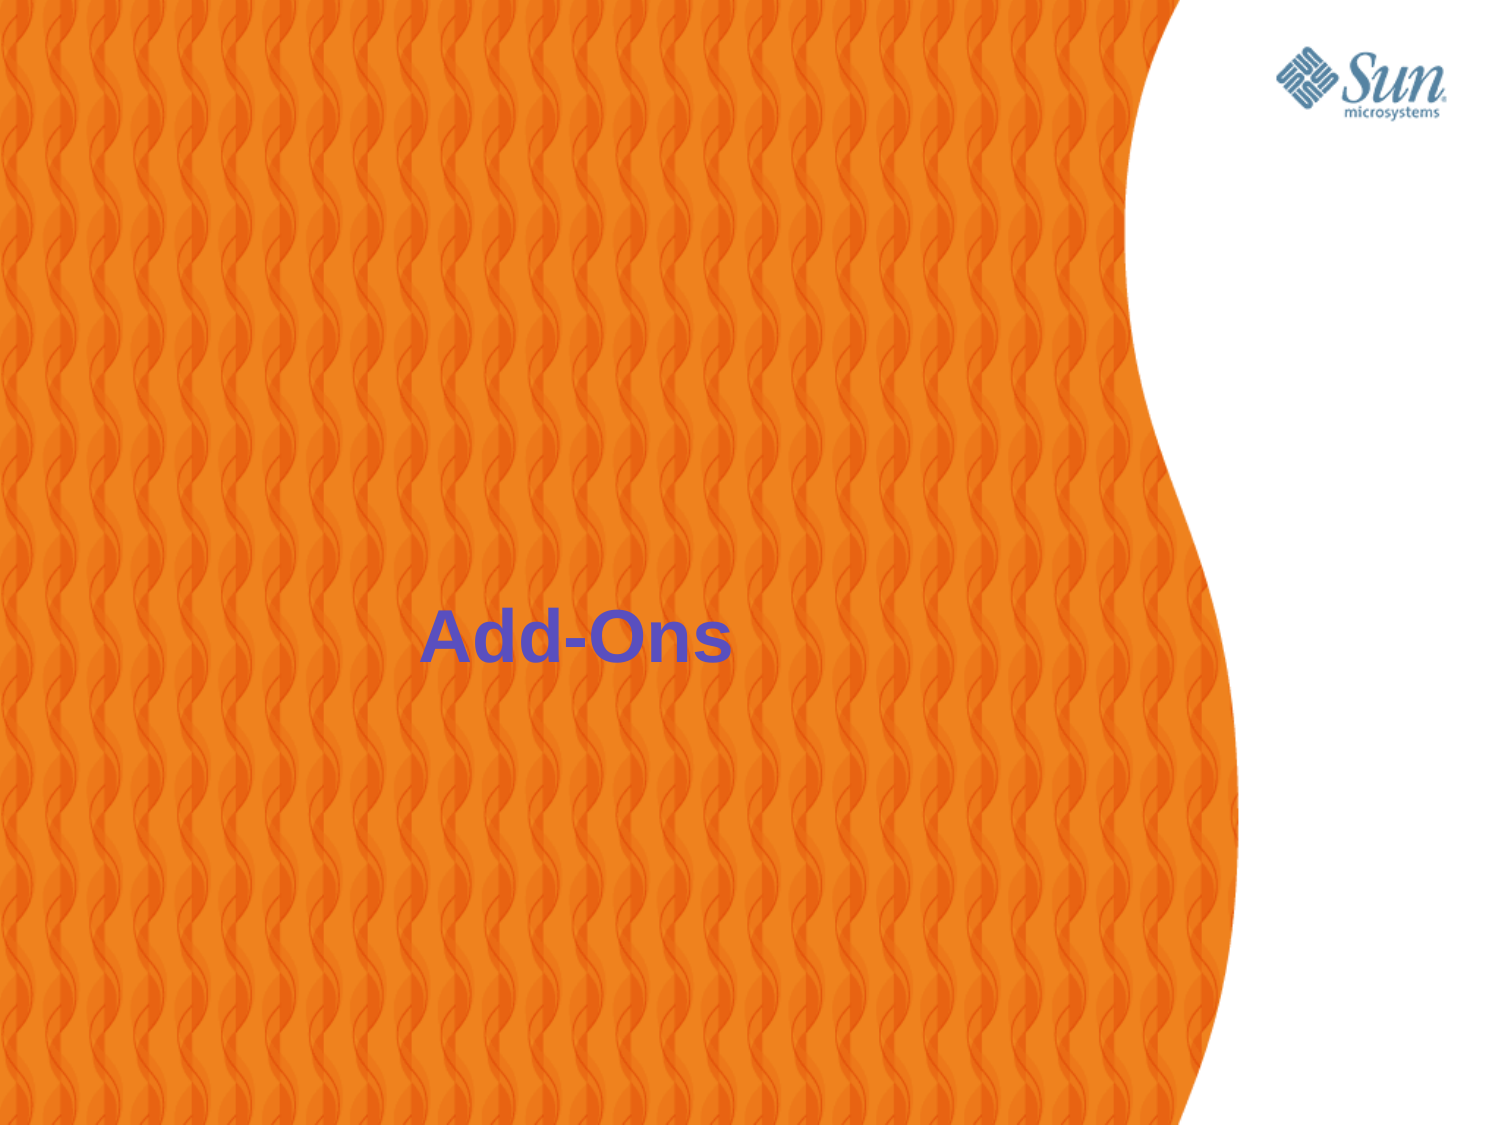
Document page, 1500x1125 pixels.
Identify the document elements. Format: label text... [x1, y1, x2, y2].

title Add-Ons [93, 426, 1059, 996]
picture [0, 0, 1500, 1125]
